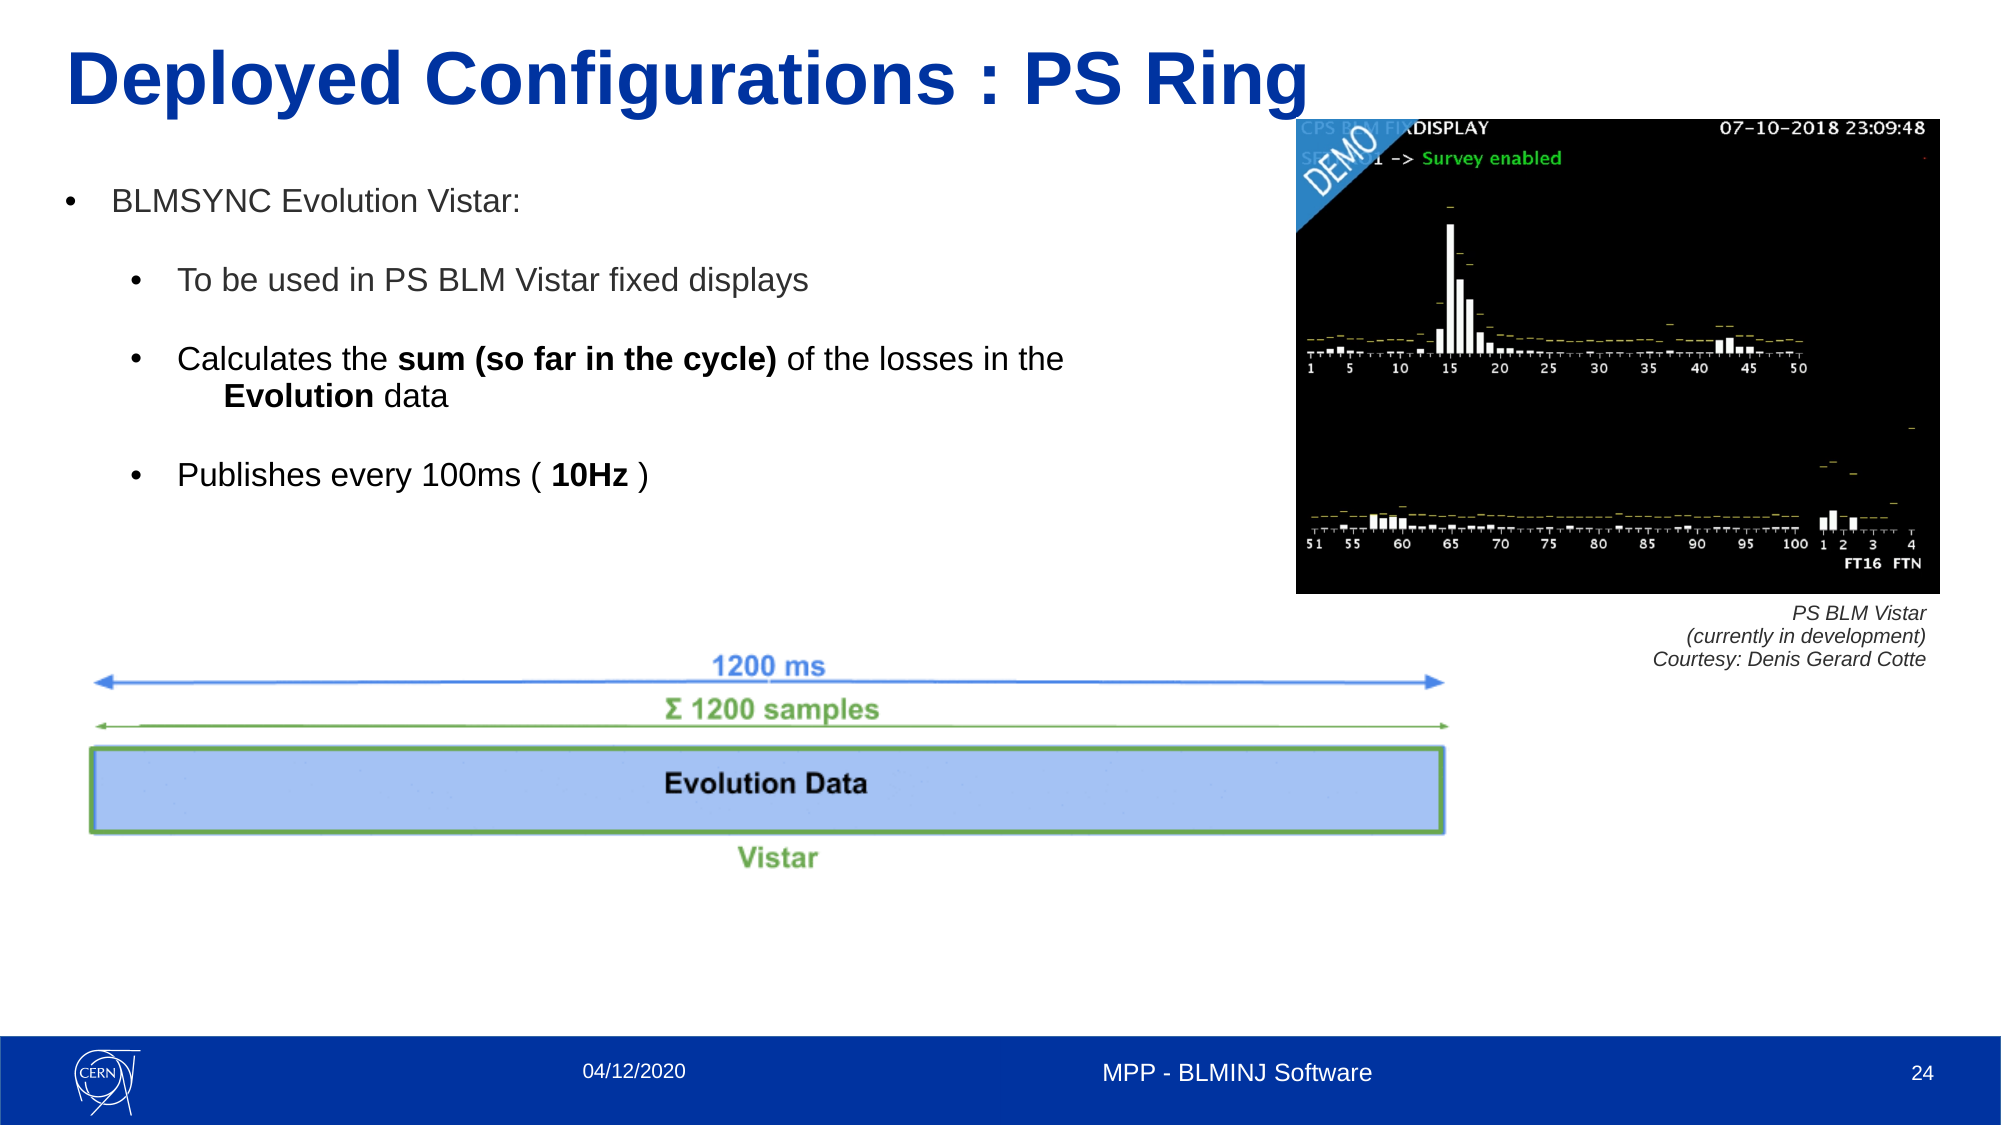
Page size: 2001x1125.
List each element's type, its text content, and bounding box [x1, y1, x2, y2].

picture [1296, 117, 1941, 594]
slide_number 24 [1822, 1042, 1935, 1103]
picture [47, 643, 1481, 902]
slide_number 04/12/2020 [571, 1041, 686, 1102]
title Deployed Configurations : PS Ring [66, 44, 1934, 135]
text_box PS BLM Vistar (currently in development) Courtesy: Denis Gerard Cotte [1554, 594, 1942, 694]
footer MPP - BLMINJ Software [698, 1042, 1777, 1103]
picture [1, 1037, 2000, 1125]
text_box BLMSYNC Evolution Vistar: To be used in PS BLM Vistar fixed displays Calculates the sum (so far in the cycle) of the losses in the Evolution data Publishes every 100ms ( 10Hz ) [47, 174, 1238, 627]
